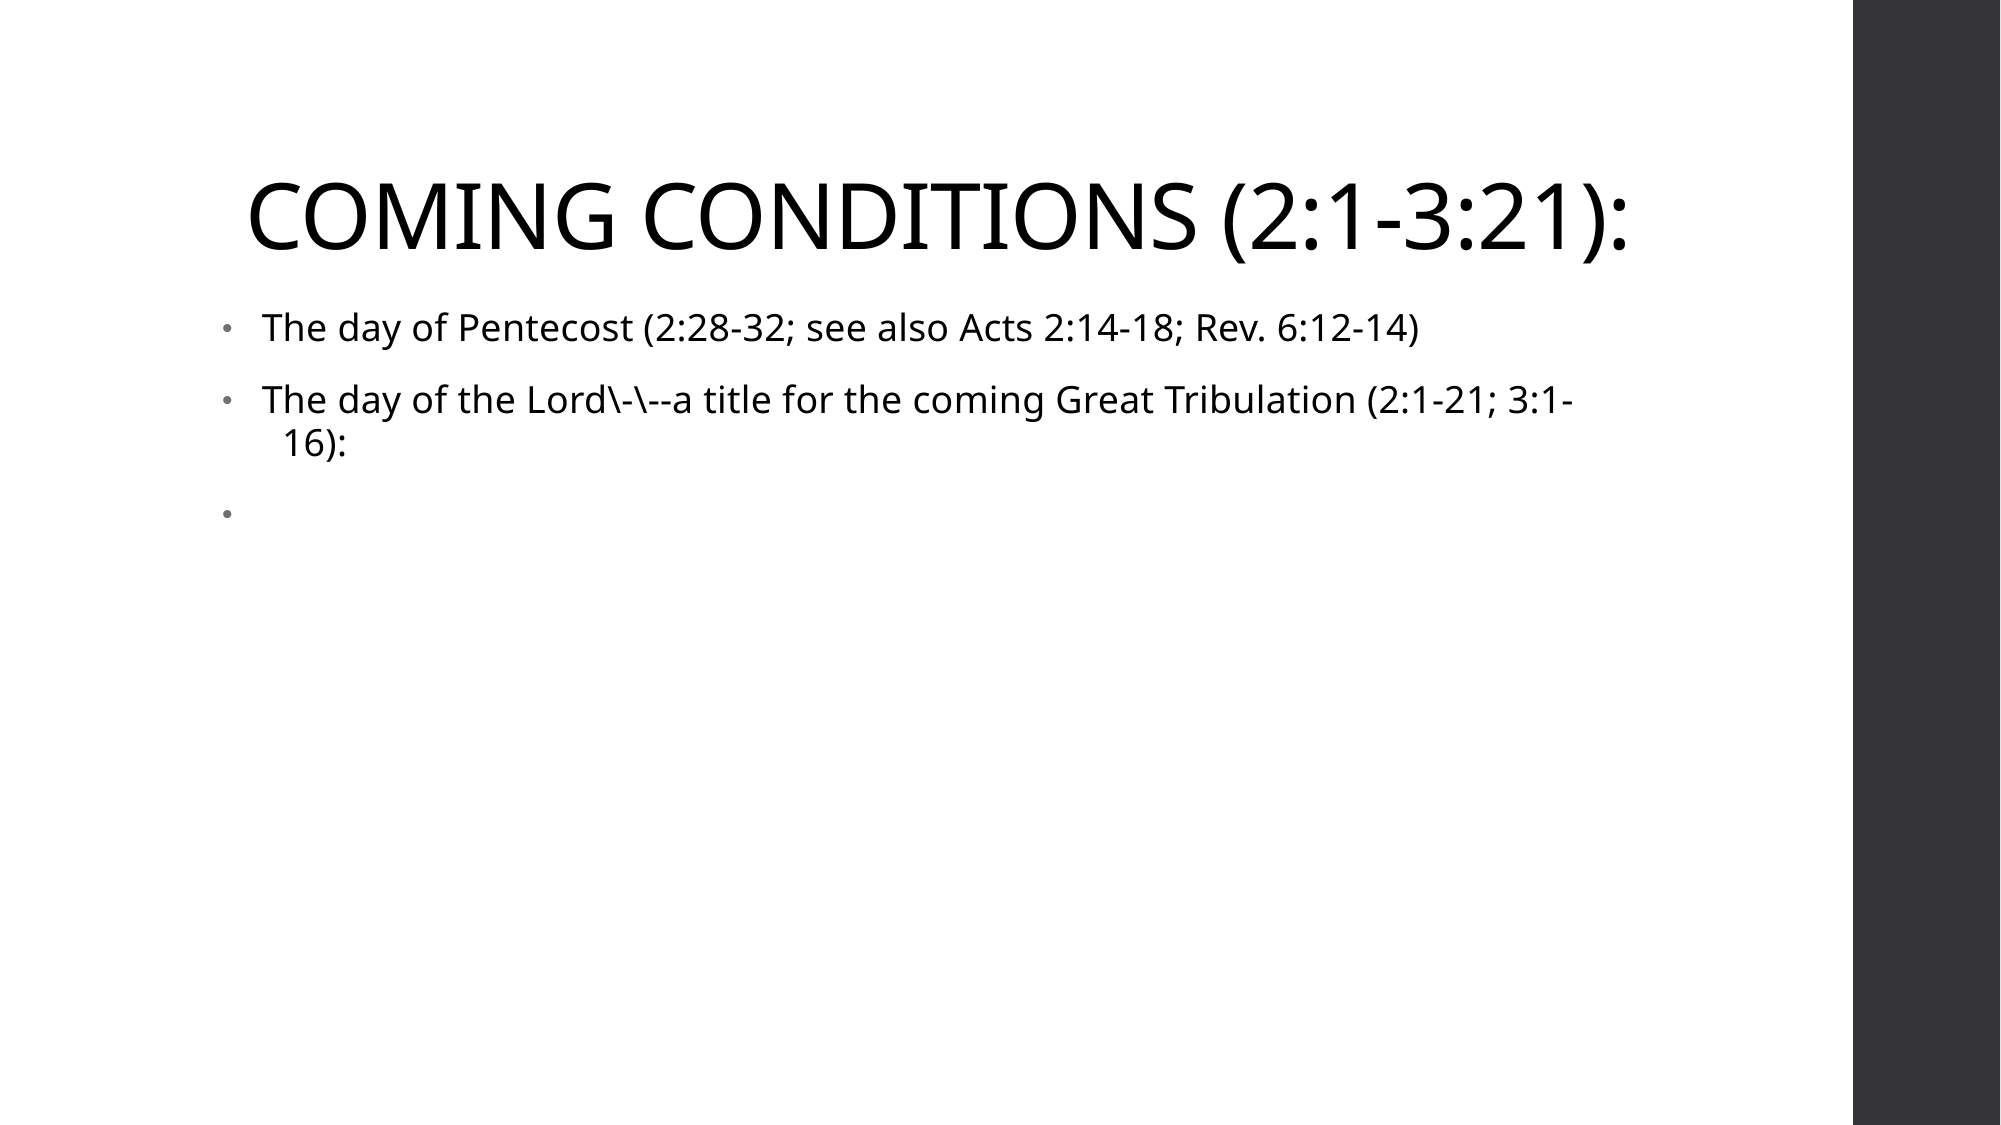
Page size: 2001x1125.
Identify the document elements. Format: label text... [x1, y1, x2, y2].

list The day of Pentecost (2:28-32; see also Acts 2:14-18; Rev. 6:12-14) The day of the Lord\-\--a title for the coming Great Tribulation (2:1-21; 3:1-16): [206, 299, 1617, 1014]
title COMING CONDITIONS (2:1-3:21): [206, 60, 1797, 278]
